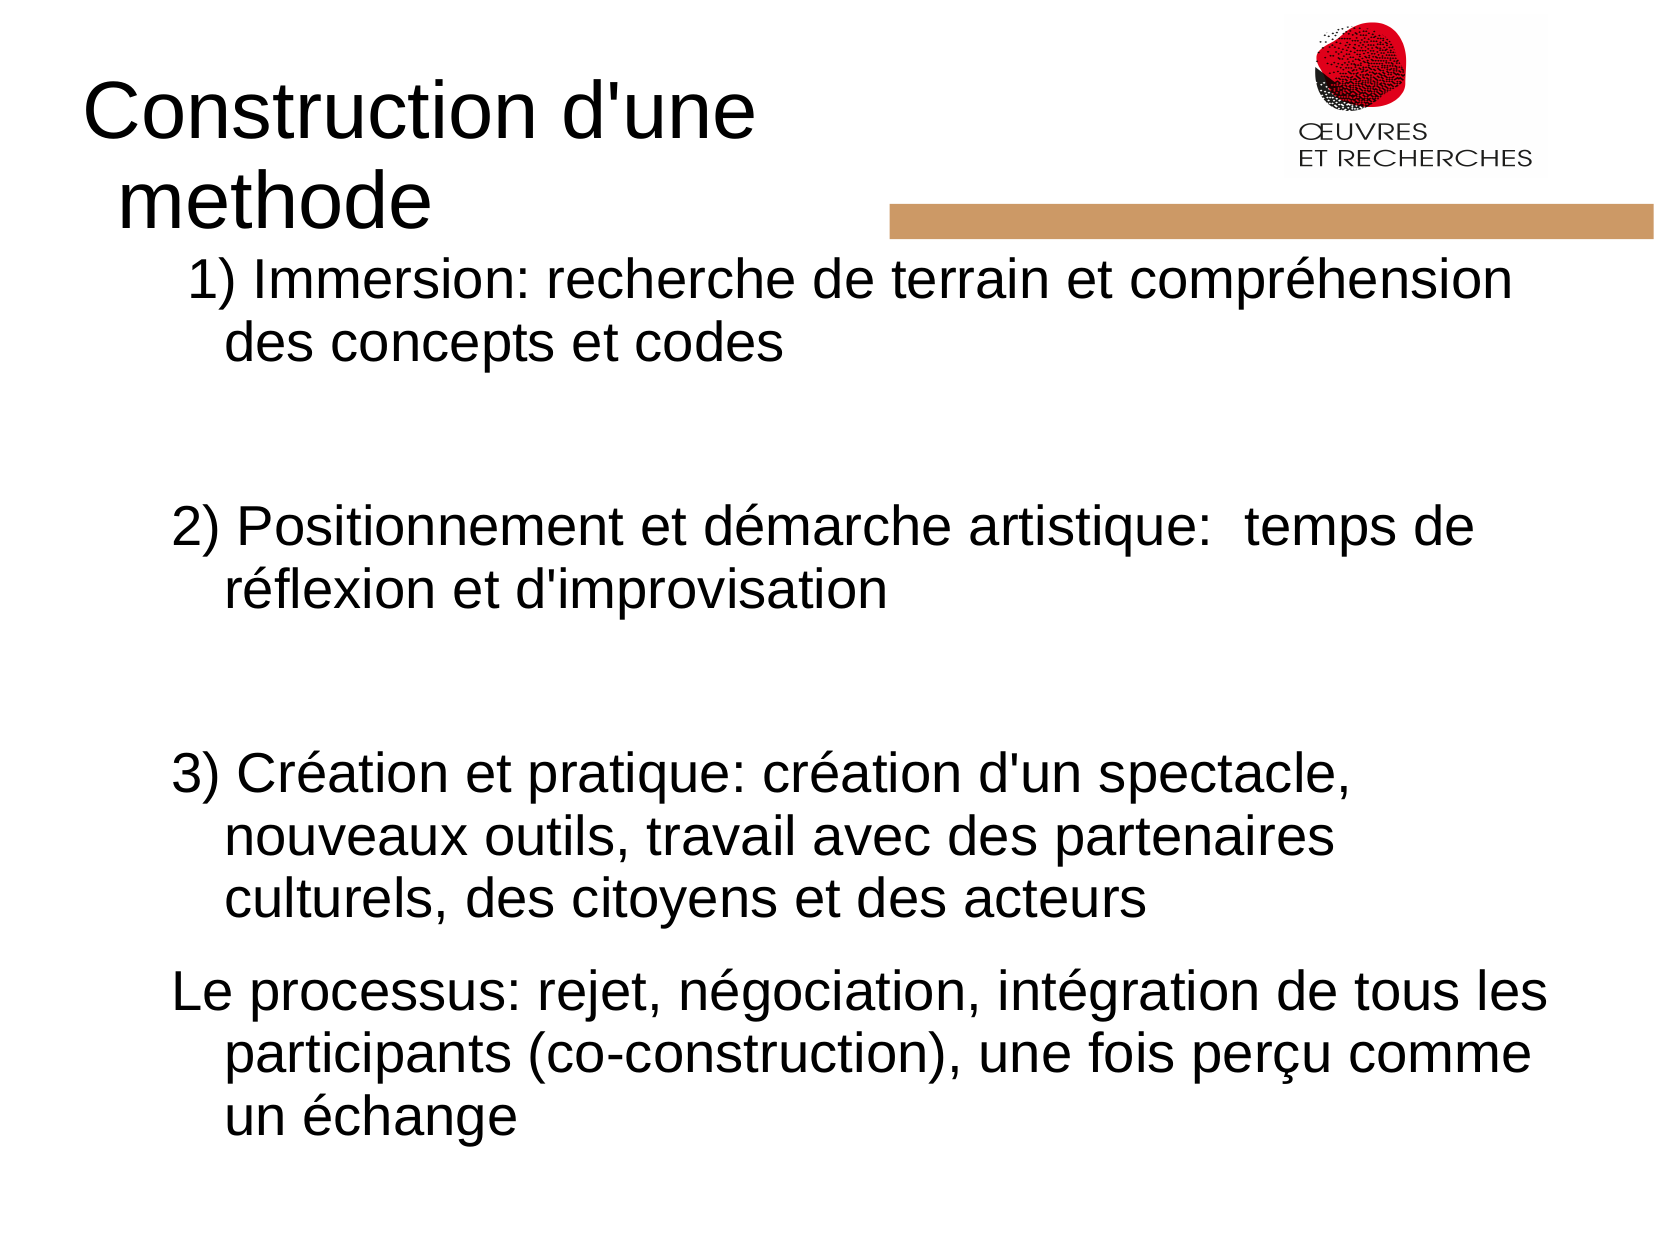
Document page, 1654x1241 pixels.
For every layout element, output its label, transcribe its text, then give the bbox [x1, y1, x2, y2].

list 1) Immersion: recherche de terrain et compréhension des concepts et codes 2) Positionnement et démarche artistique: temps de réflexion et d'improvisation 3) Création et pratique: création d'un spectacle, nouveaux outils, travail avec des partenaires culturels, des citoyens et des acteurs Le processus: rejet, négociation, intégration de tous les participants (co-construction), une fois perçu comme un échange [82, 244, 1571, 1187]
picture [1284, 14, 1548, 178]
text_box [889, 203, 1654, 240]
title Construction d'une methode [82, 49, 815, 244]
